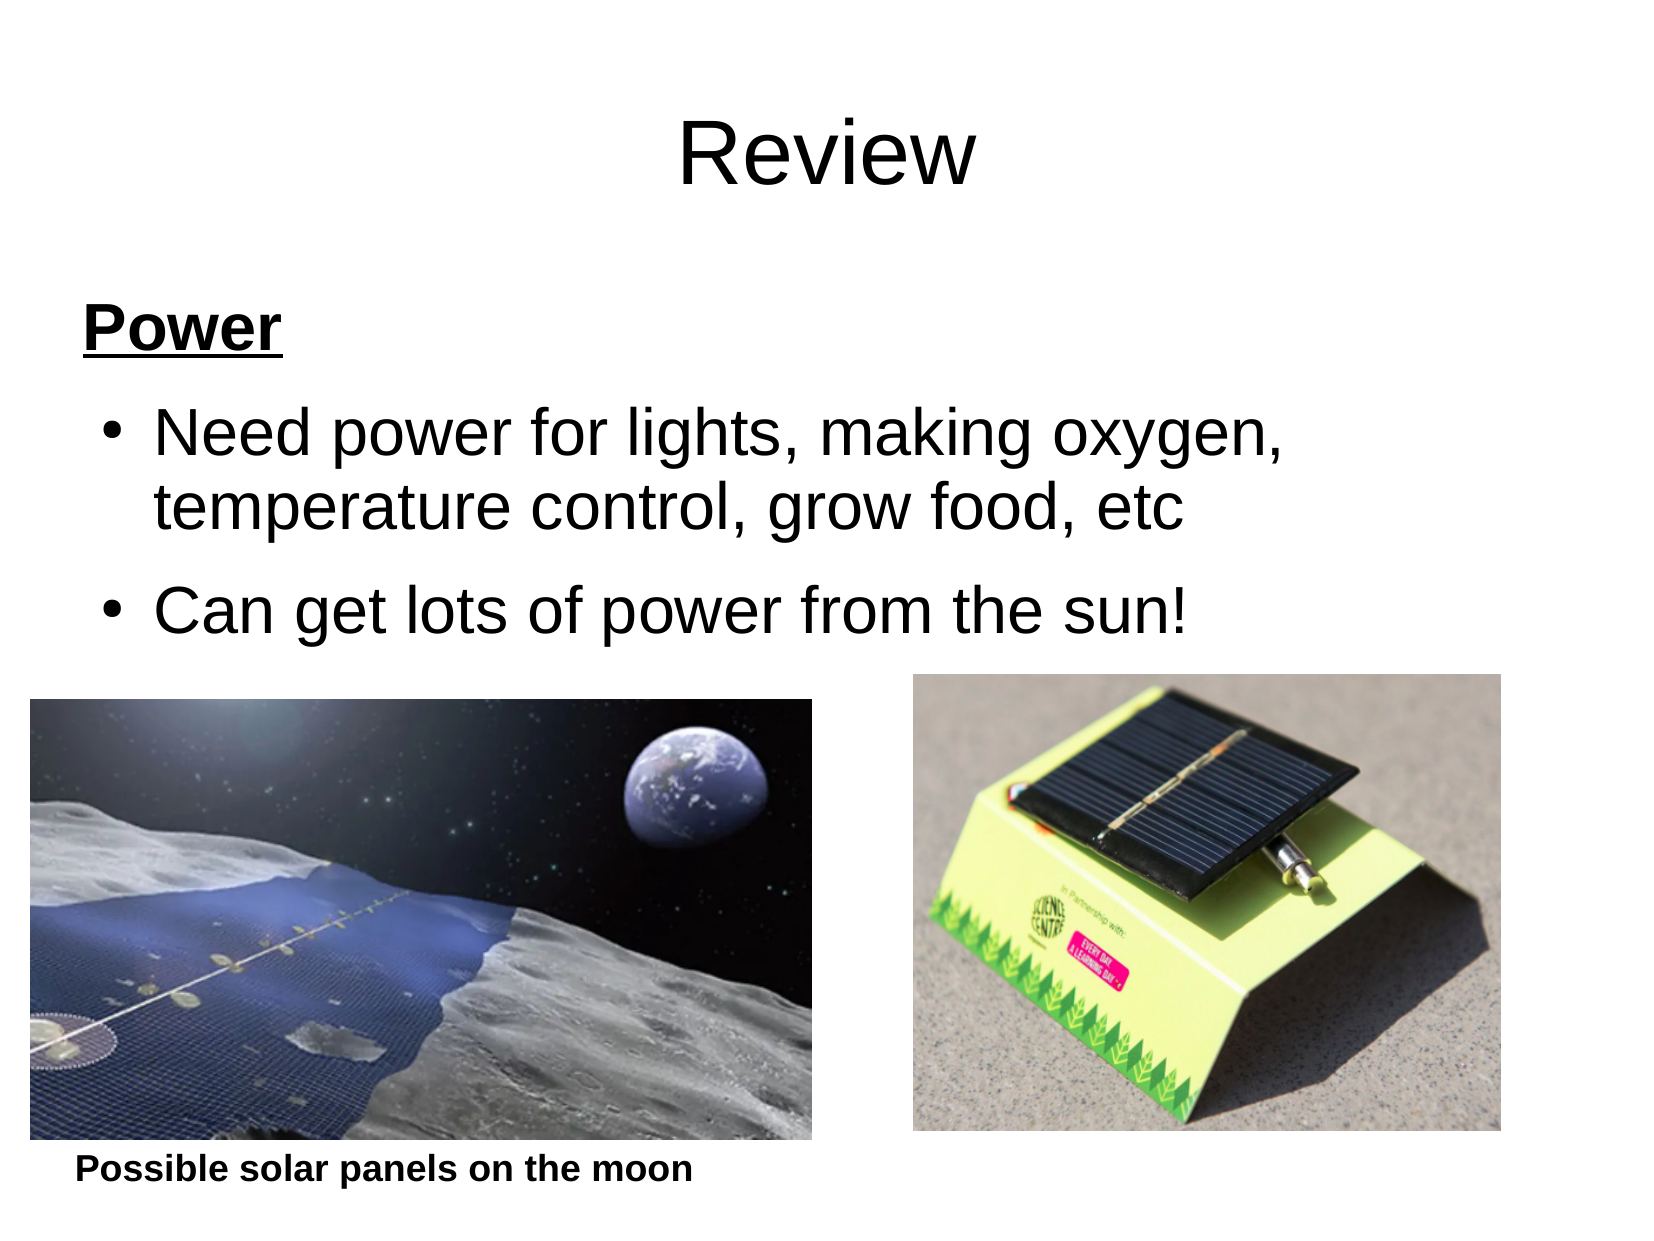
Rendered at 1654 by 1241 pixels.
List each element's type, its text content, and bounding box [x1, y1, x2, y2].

text_box Possible solar panels on the moon [60, 1141, 781, 1239]
list Power Need power for lights, making oxygen, temperature control, grow food, etc Can get lots of power from the sun! [82, 290, 1571, 1010]
title Review [82, 49, 1571, 257]
picture [30, 699, 812, 1141]
picture [913, 674, 1501, 1132]
